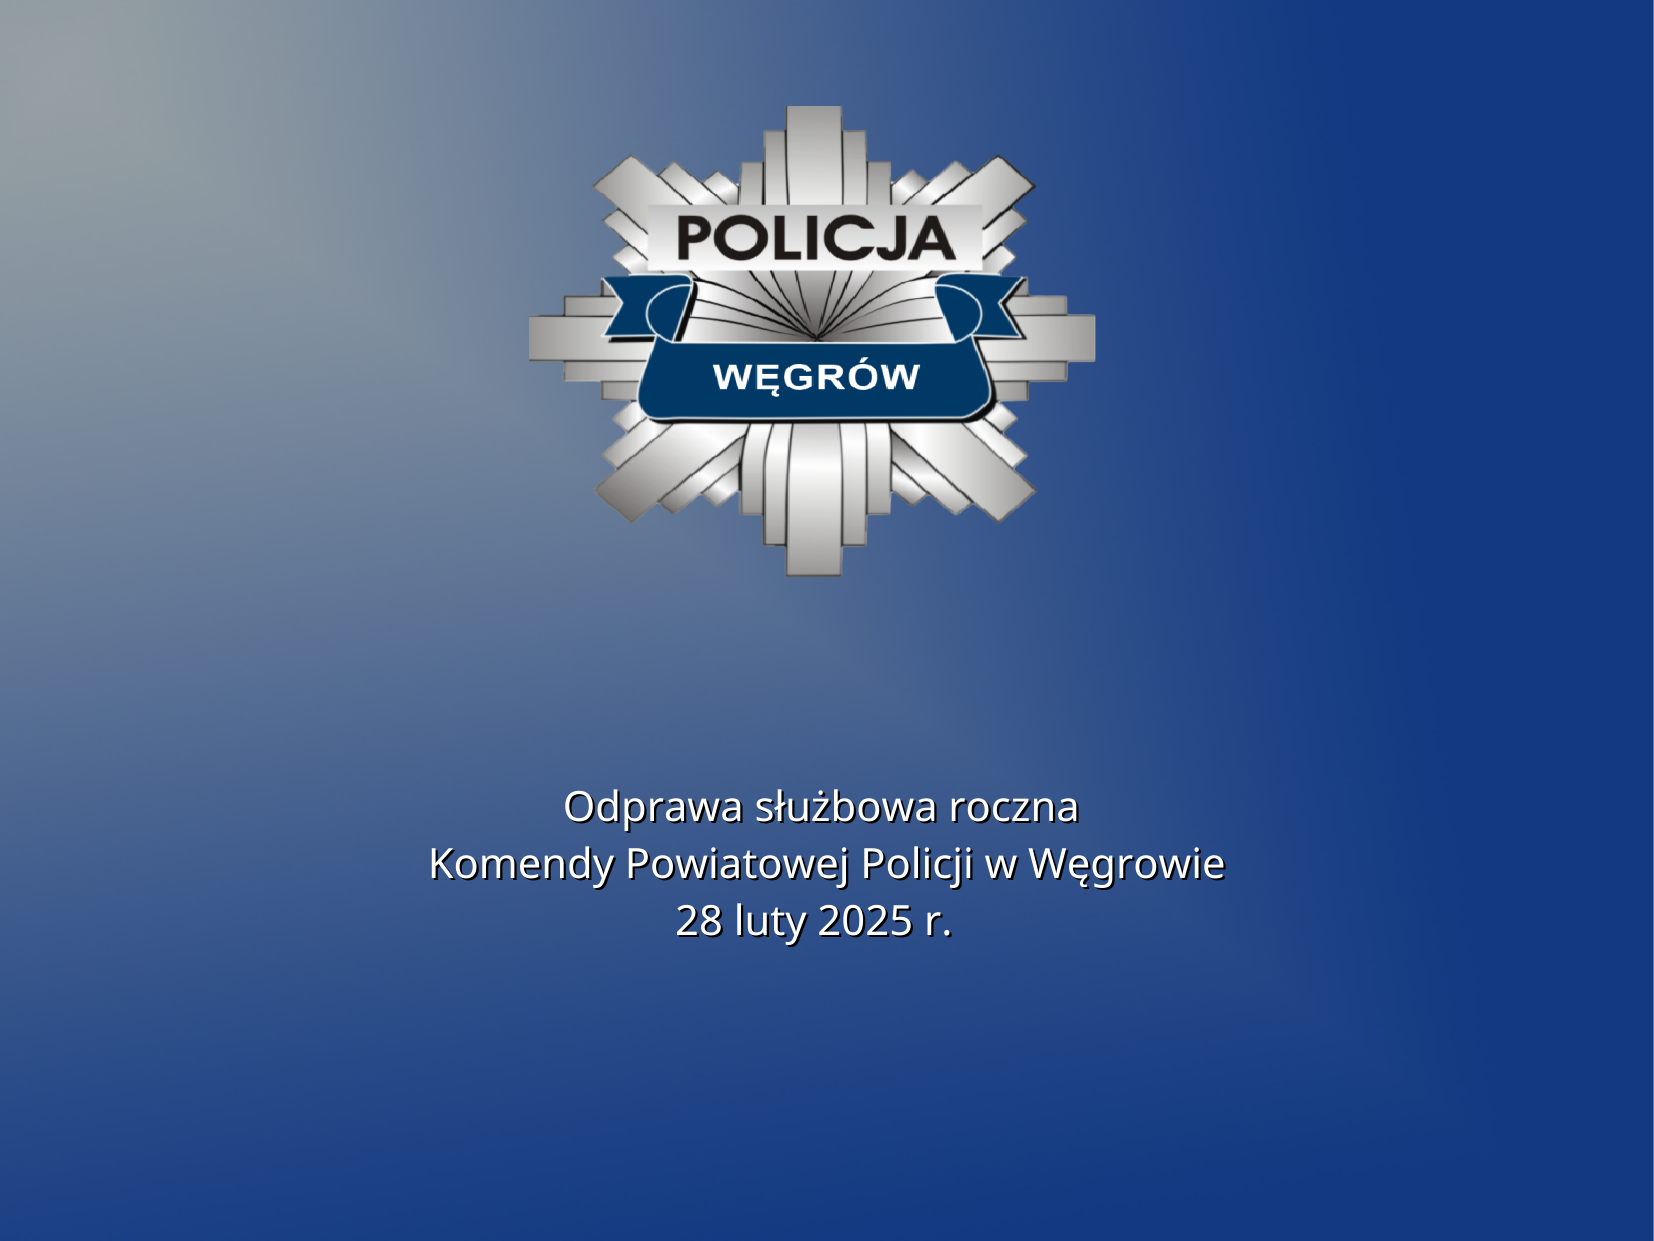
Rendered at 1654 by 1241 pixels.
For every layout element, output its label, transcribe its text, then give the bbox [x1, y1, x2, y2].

subtitle Odprawa służbowa roczna Komendy Powiatowej Policji w Węgrowie 28 luty 2025 r. [147, 599, 1506, 1164]
picture [0, 0, 1654, 1241]
